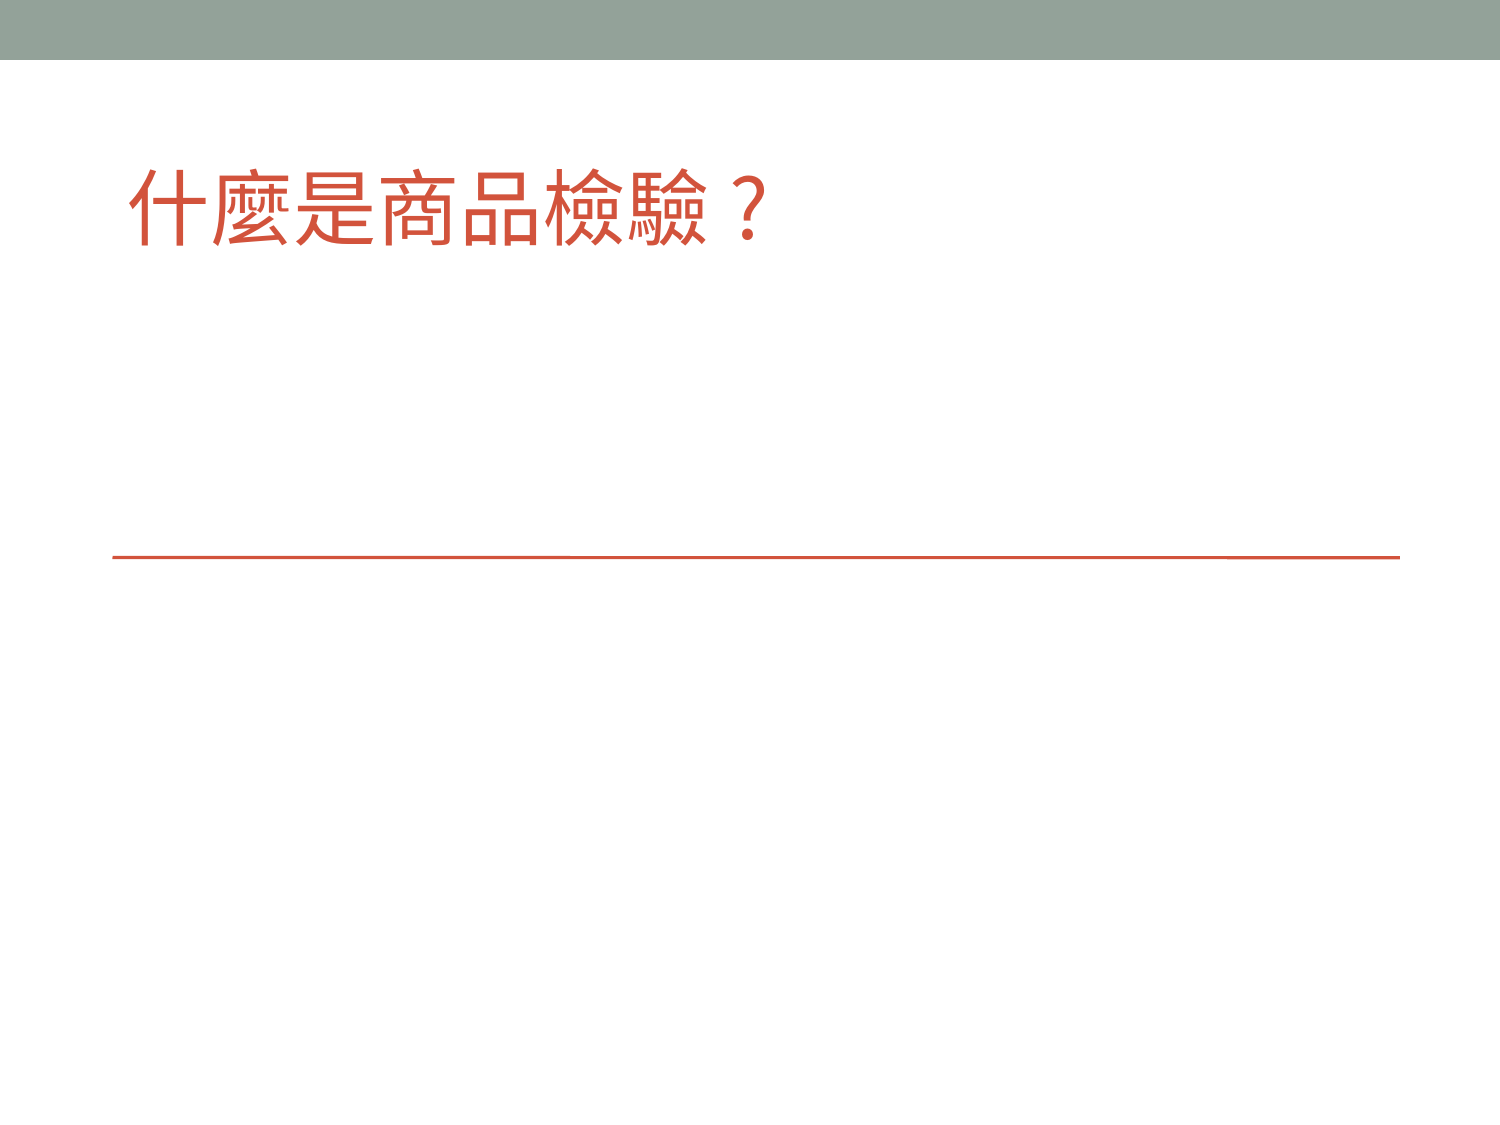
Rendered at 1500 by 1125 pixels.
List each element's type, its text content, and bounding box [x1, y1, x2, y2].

title 什麼是商品檢驗? [112, 149, 1400, 466]
